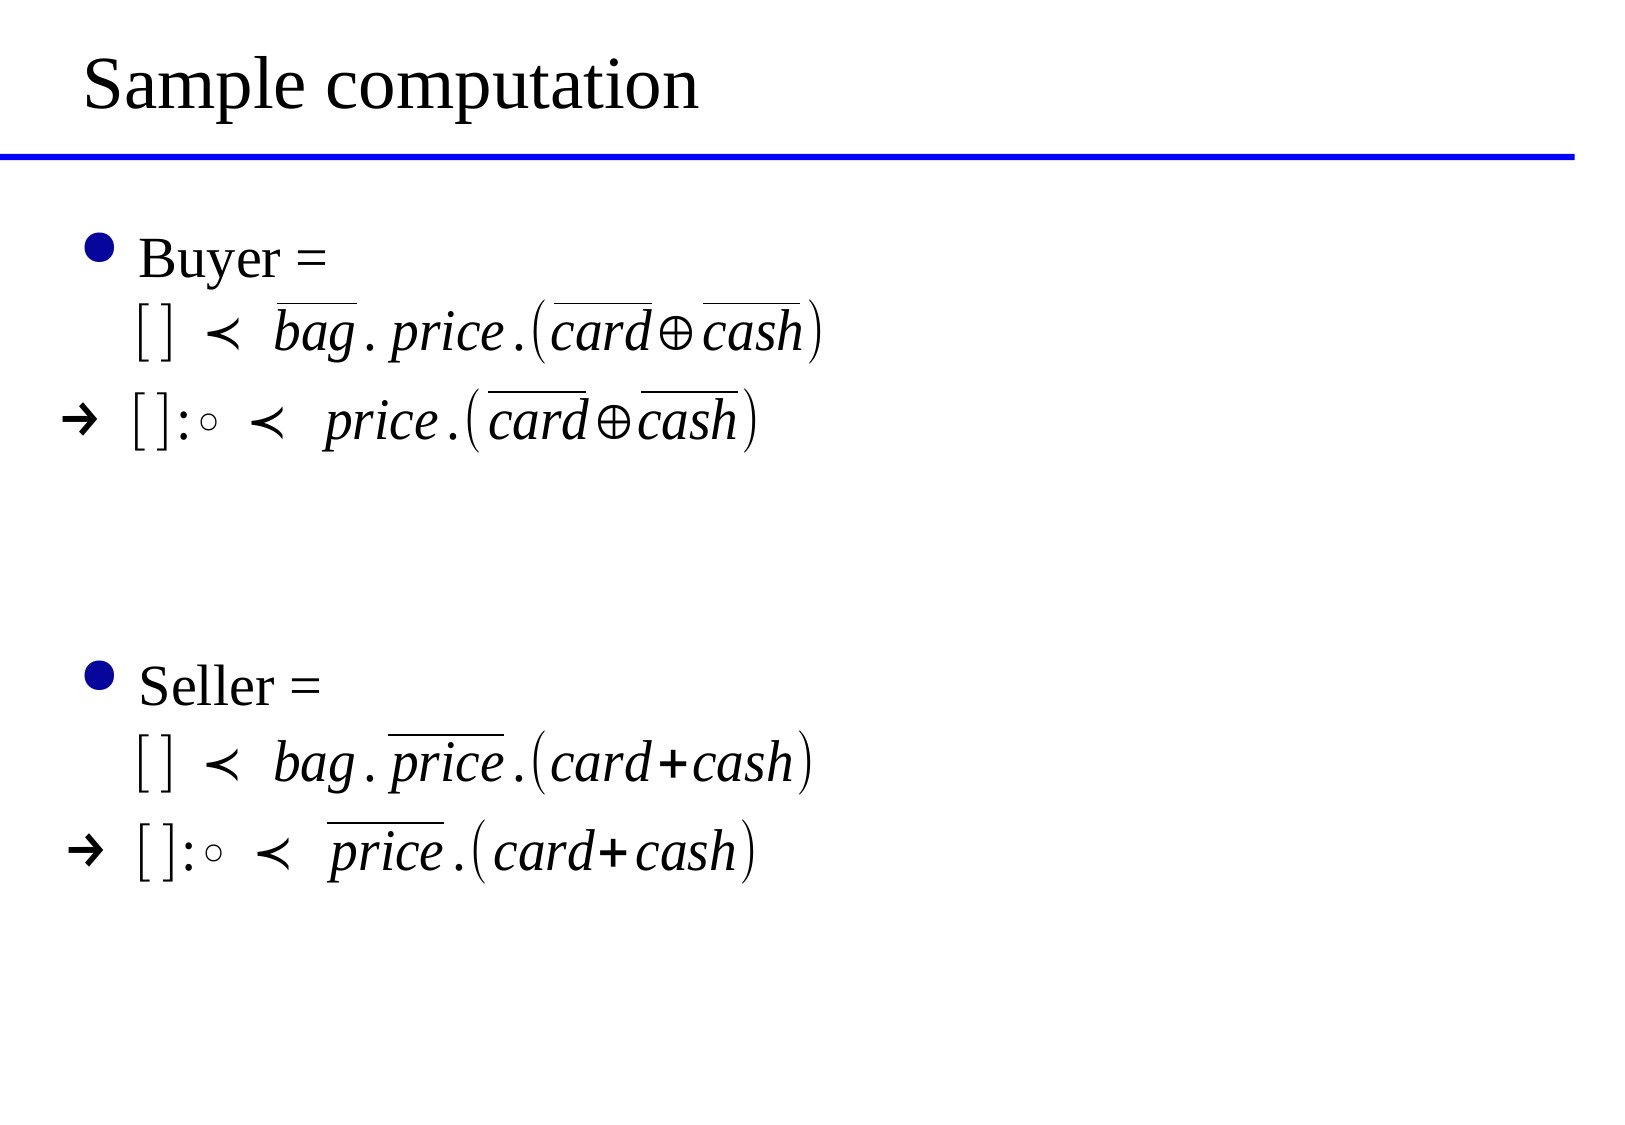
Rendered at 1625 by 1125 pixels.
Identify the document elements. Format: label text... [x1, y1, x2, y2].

text_box Sample computation [67, 27, 1544, 131]
chart [121, 726, 830, 798]
chart [50, 814, 771, 886]
chart [121, 295, 839, 367]
chart [44, 383, 775, 455]
text_box Buyer = Seller = [67, 198, 1583, 1061]
